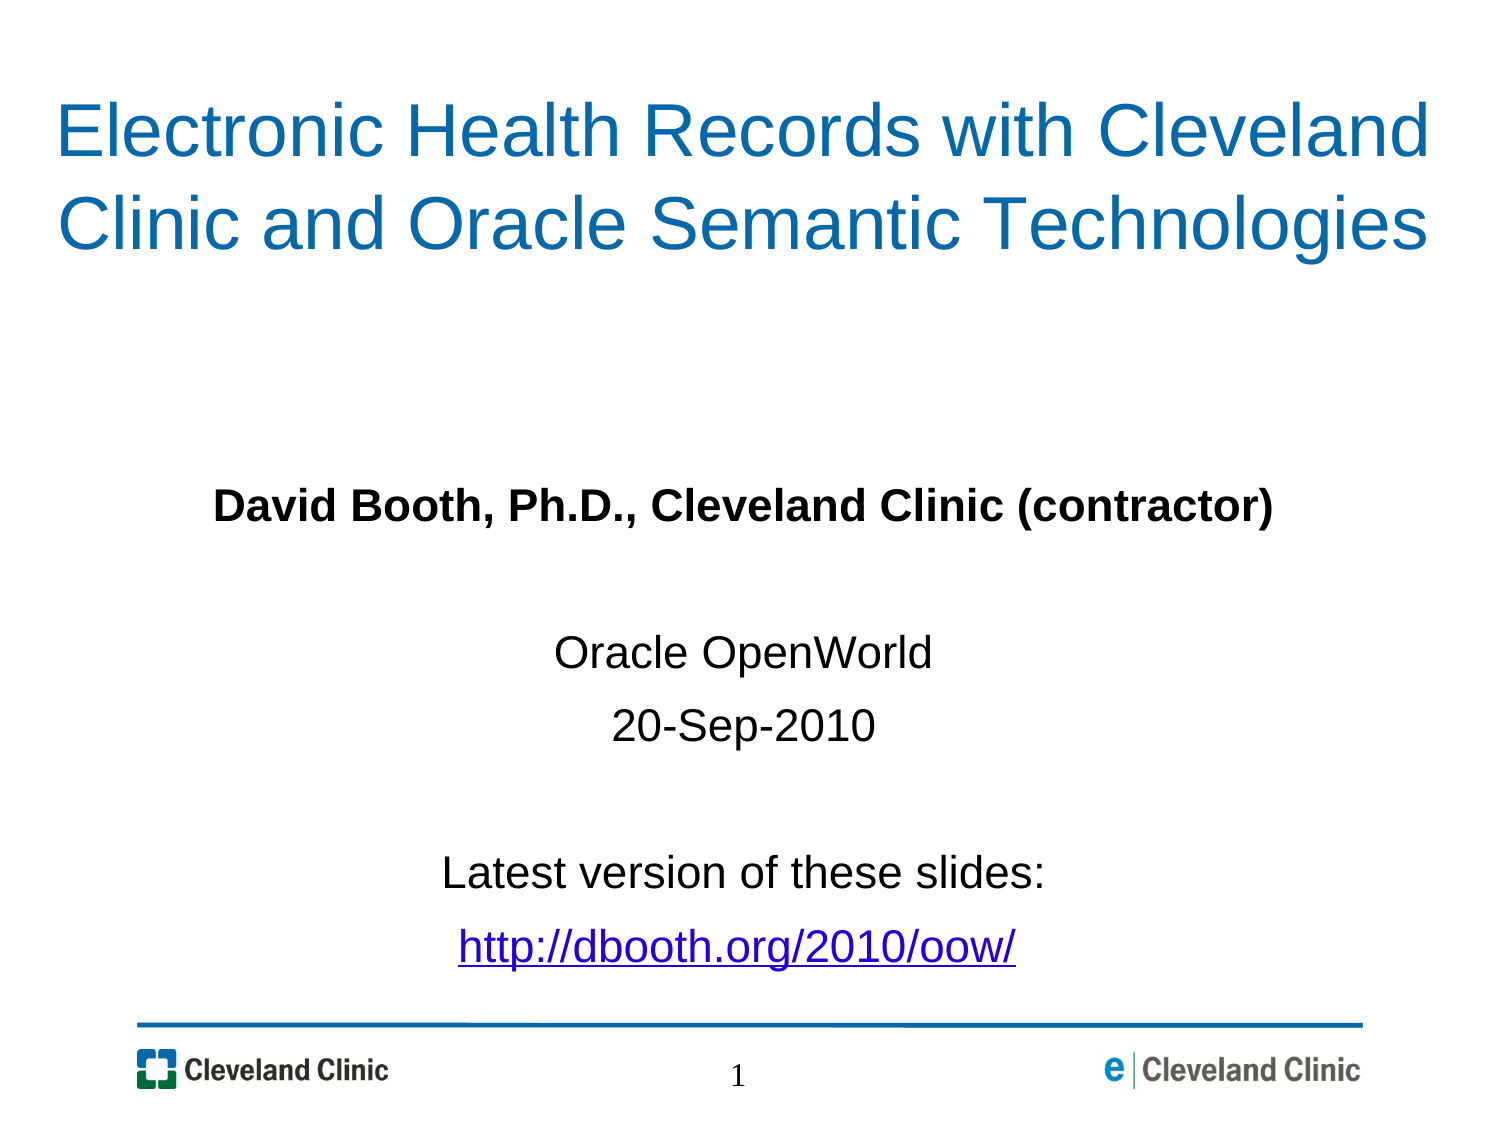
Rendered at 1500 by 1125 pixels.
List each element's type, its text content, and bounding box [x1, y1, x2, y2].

title Electronic Health Records with Cleveland Clinic and Oracle Semantic Technologies [0, 0, 1500, 376]
list David Booth, Ph.D., Cleveland Clinic (contractor) Oracle OpenWorld 20-Sep-2010 Latest version of these slides: http://dbooth.org/2010/oow/ [105, 464, 1381, 1125]
